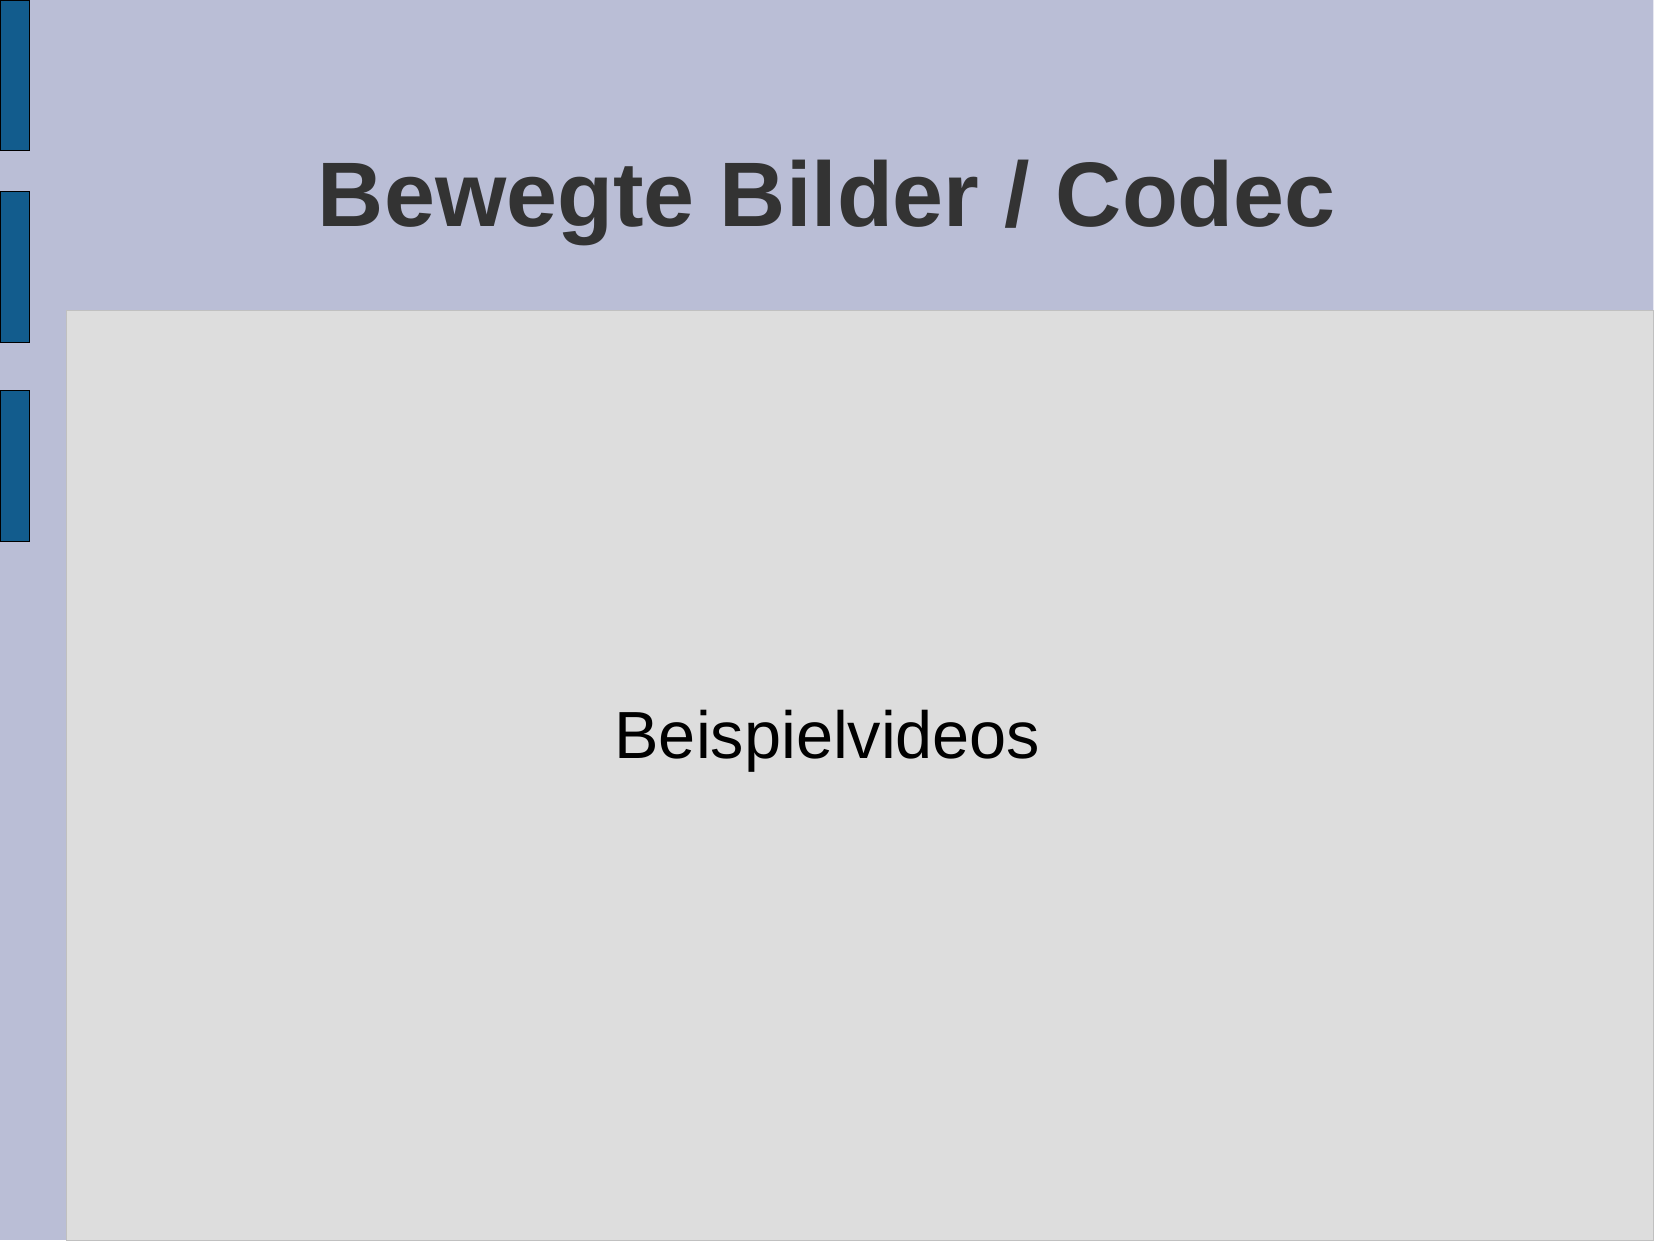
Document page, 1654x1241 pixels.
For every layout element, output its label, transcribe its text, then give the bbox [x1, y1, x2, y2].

subtitle Beispielvideos [121, 352, 1534, 1119]
title Bewegte Bilder / Codec [121, 98, 1534, 291]
